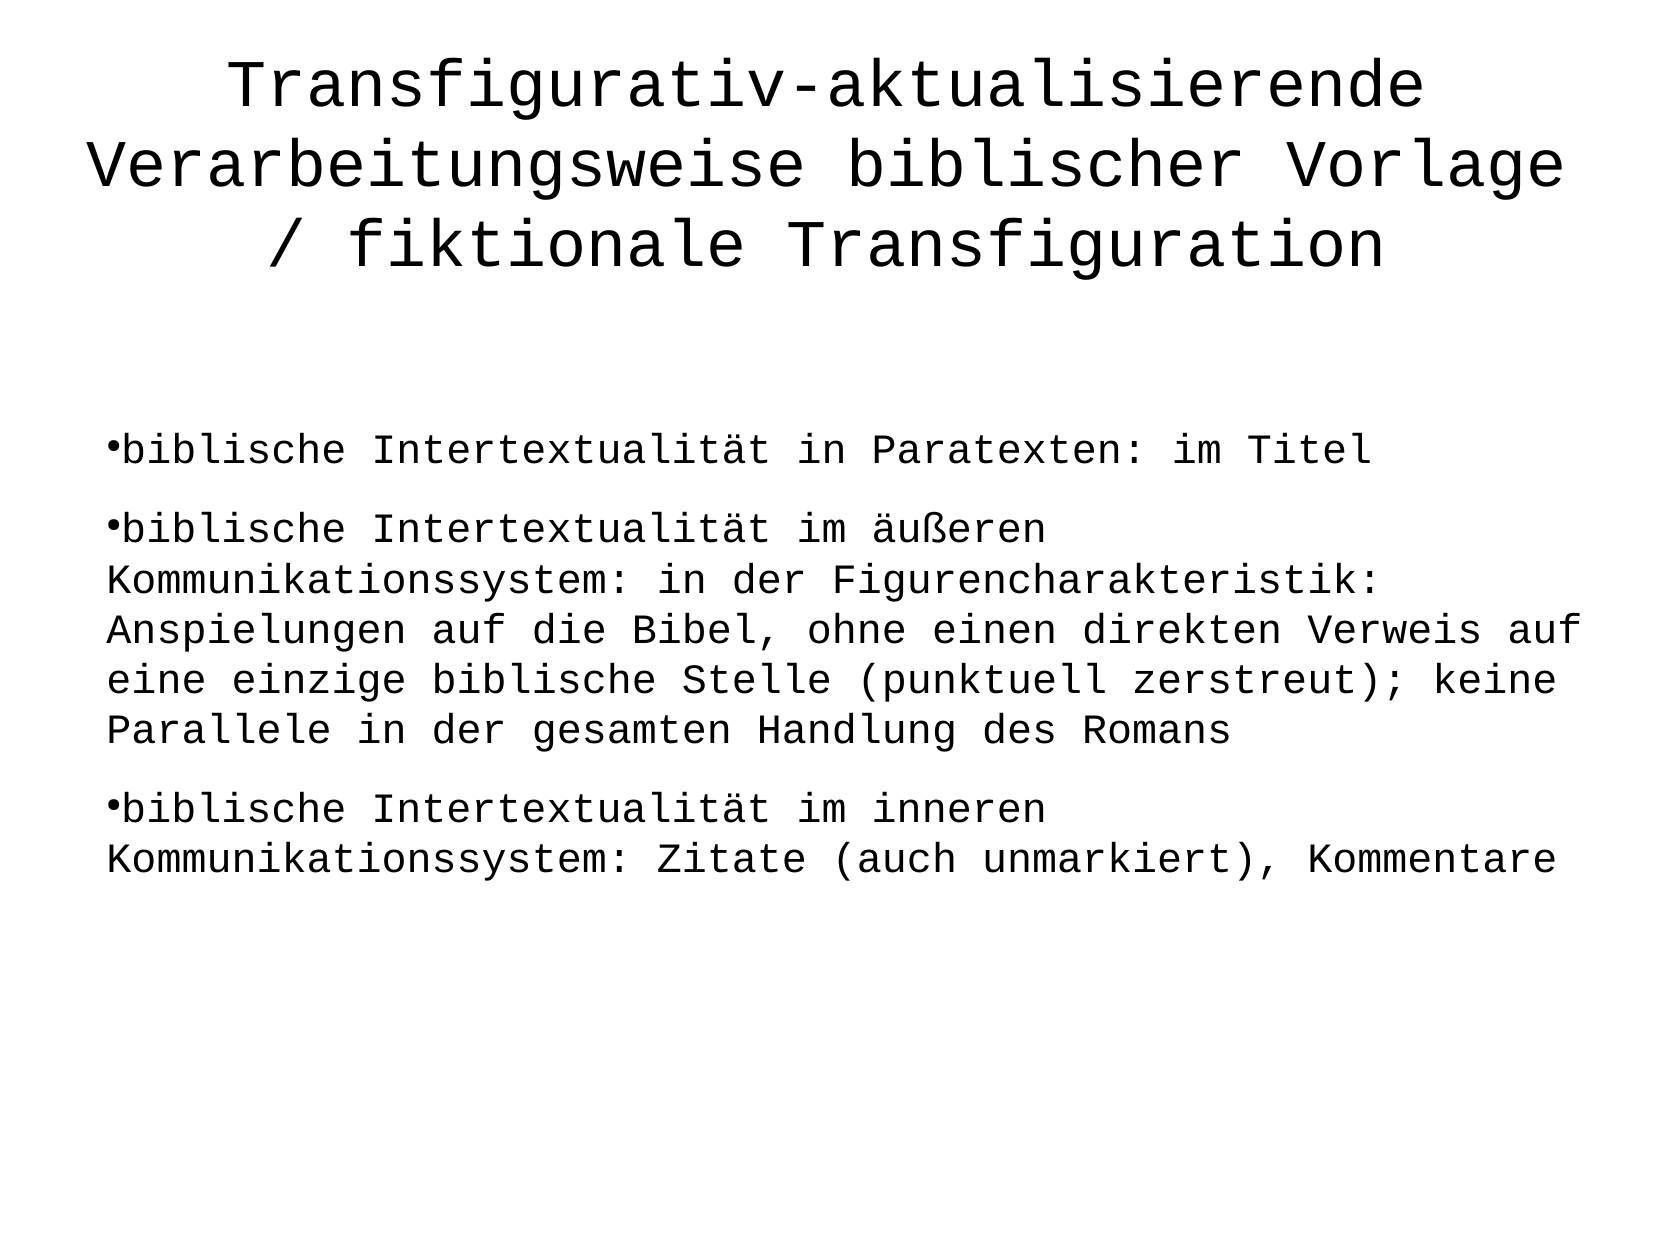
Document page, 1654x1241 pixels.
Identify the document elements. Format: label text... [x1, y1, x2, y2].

title Transfigurativ-aktualisierende Verarbeitungsweise biblischer Vorlage / fiktionale Transfiguration [82, 39, 1571, 267]
list biblische Intertextualität in Paratexten: im Titel biblische Intertextualität im äußeren Kommunikationssystem: in der Figurencharakteristik: Anspielungen auf die Bibel, ohne einen direkten Verweis auf eine einzige biblische Stelle (punktuell zerstreut); keine Parallele in der gesamten Handlung des Romans biblische Intertextualität im inneren Kommunikationssystem: Zitate (auch unmarkiert), Kommentare [106, 421, 1595, 1241]
